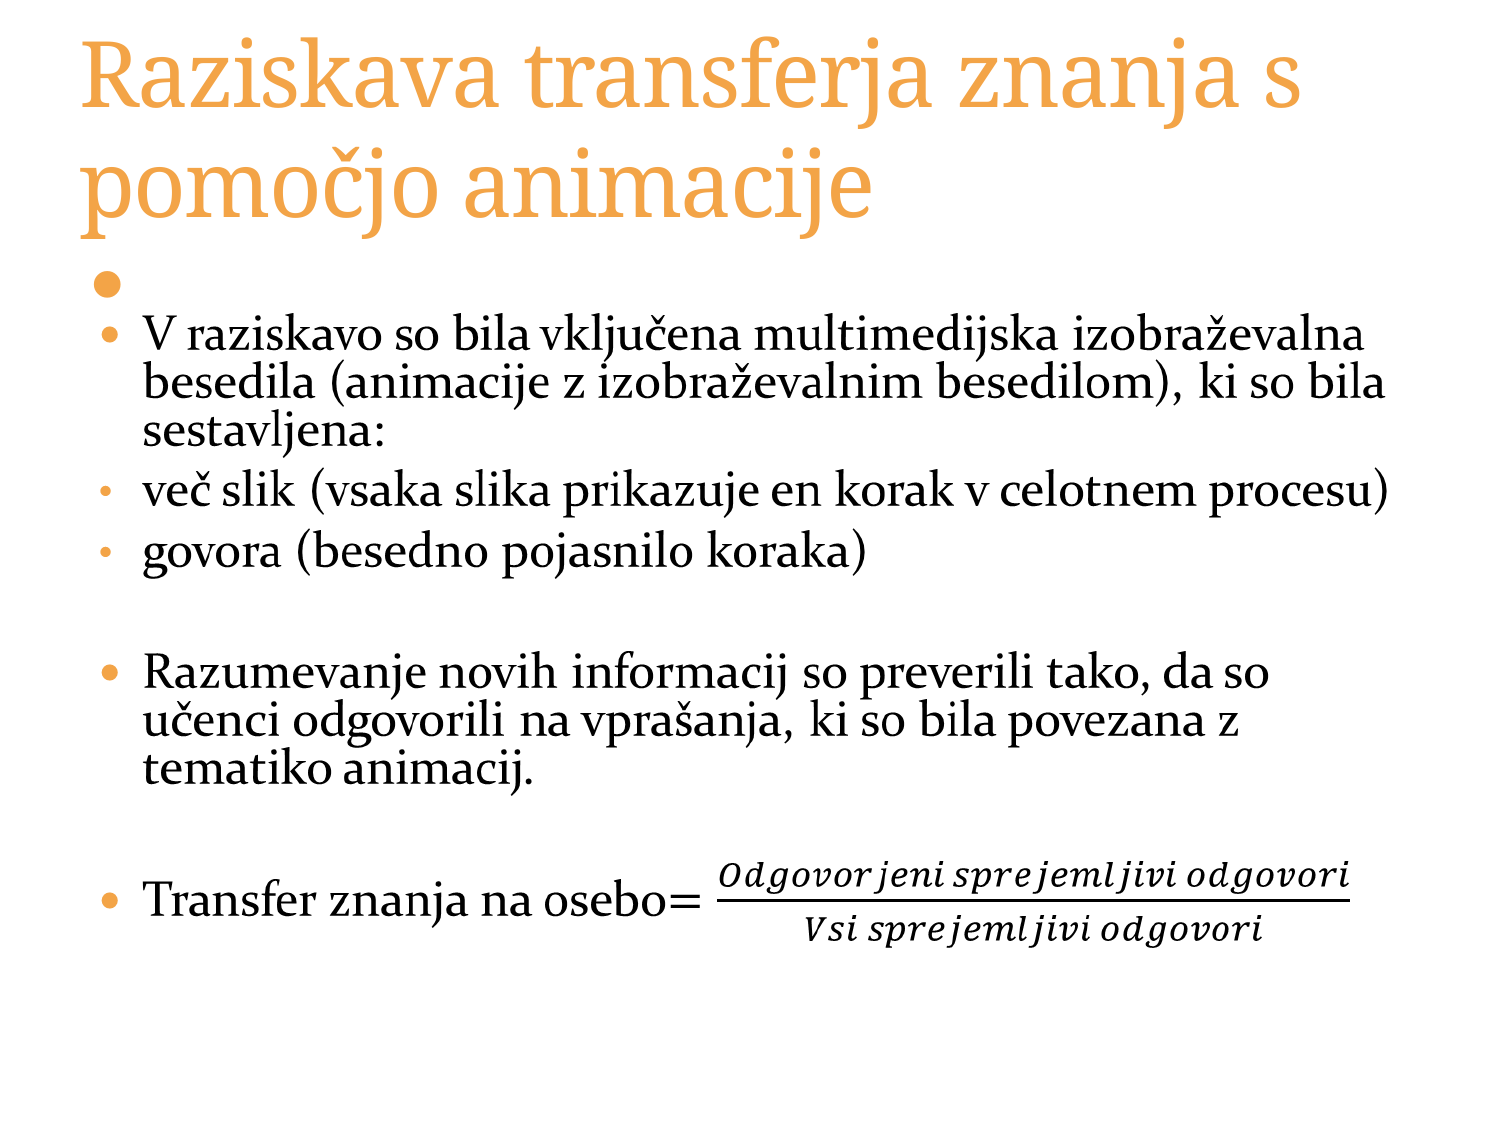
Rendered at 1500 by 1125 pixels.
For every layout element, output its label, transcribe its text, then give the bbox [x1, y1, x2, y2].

title Raziskava transferja znanja s pomočjo animacije [64, 42, 1415, 243]
list [75, 249, 1425, 1000]
